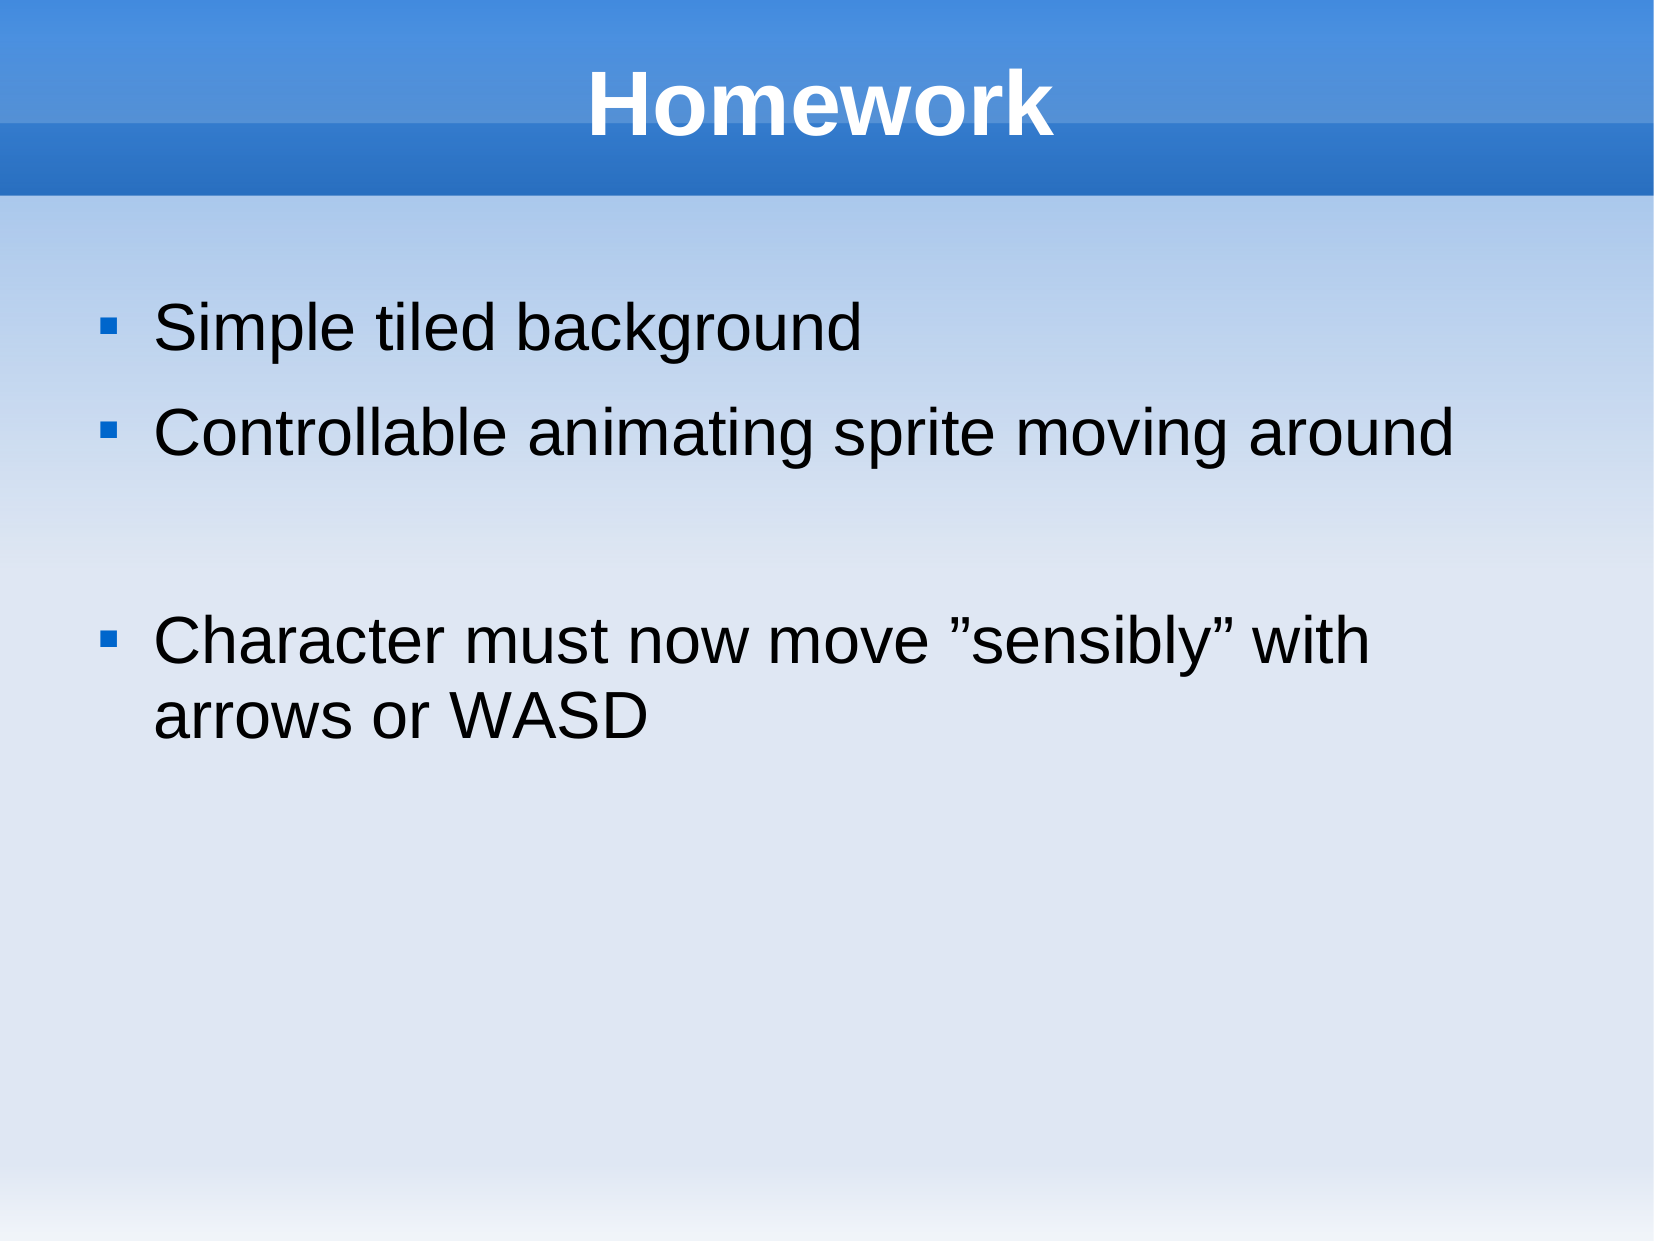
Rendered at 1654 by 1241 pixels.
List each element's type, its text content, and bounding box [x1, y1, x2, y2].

picture [0, 0, 1654, 1241]
list Simple tiled background Controllable animating sprite moving around Character must now move ”sensibly” with arrows or WASD [82, 290, 1571, 1223]
title Homework [76, 0, 1565, 208]
